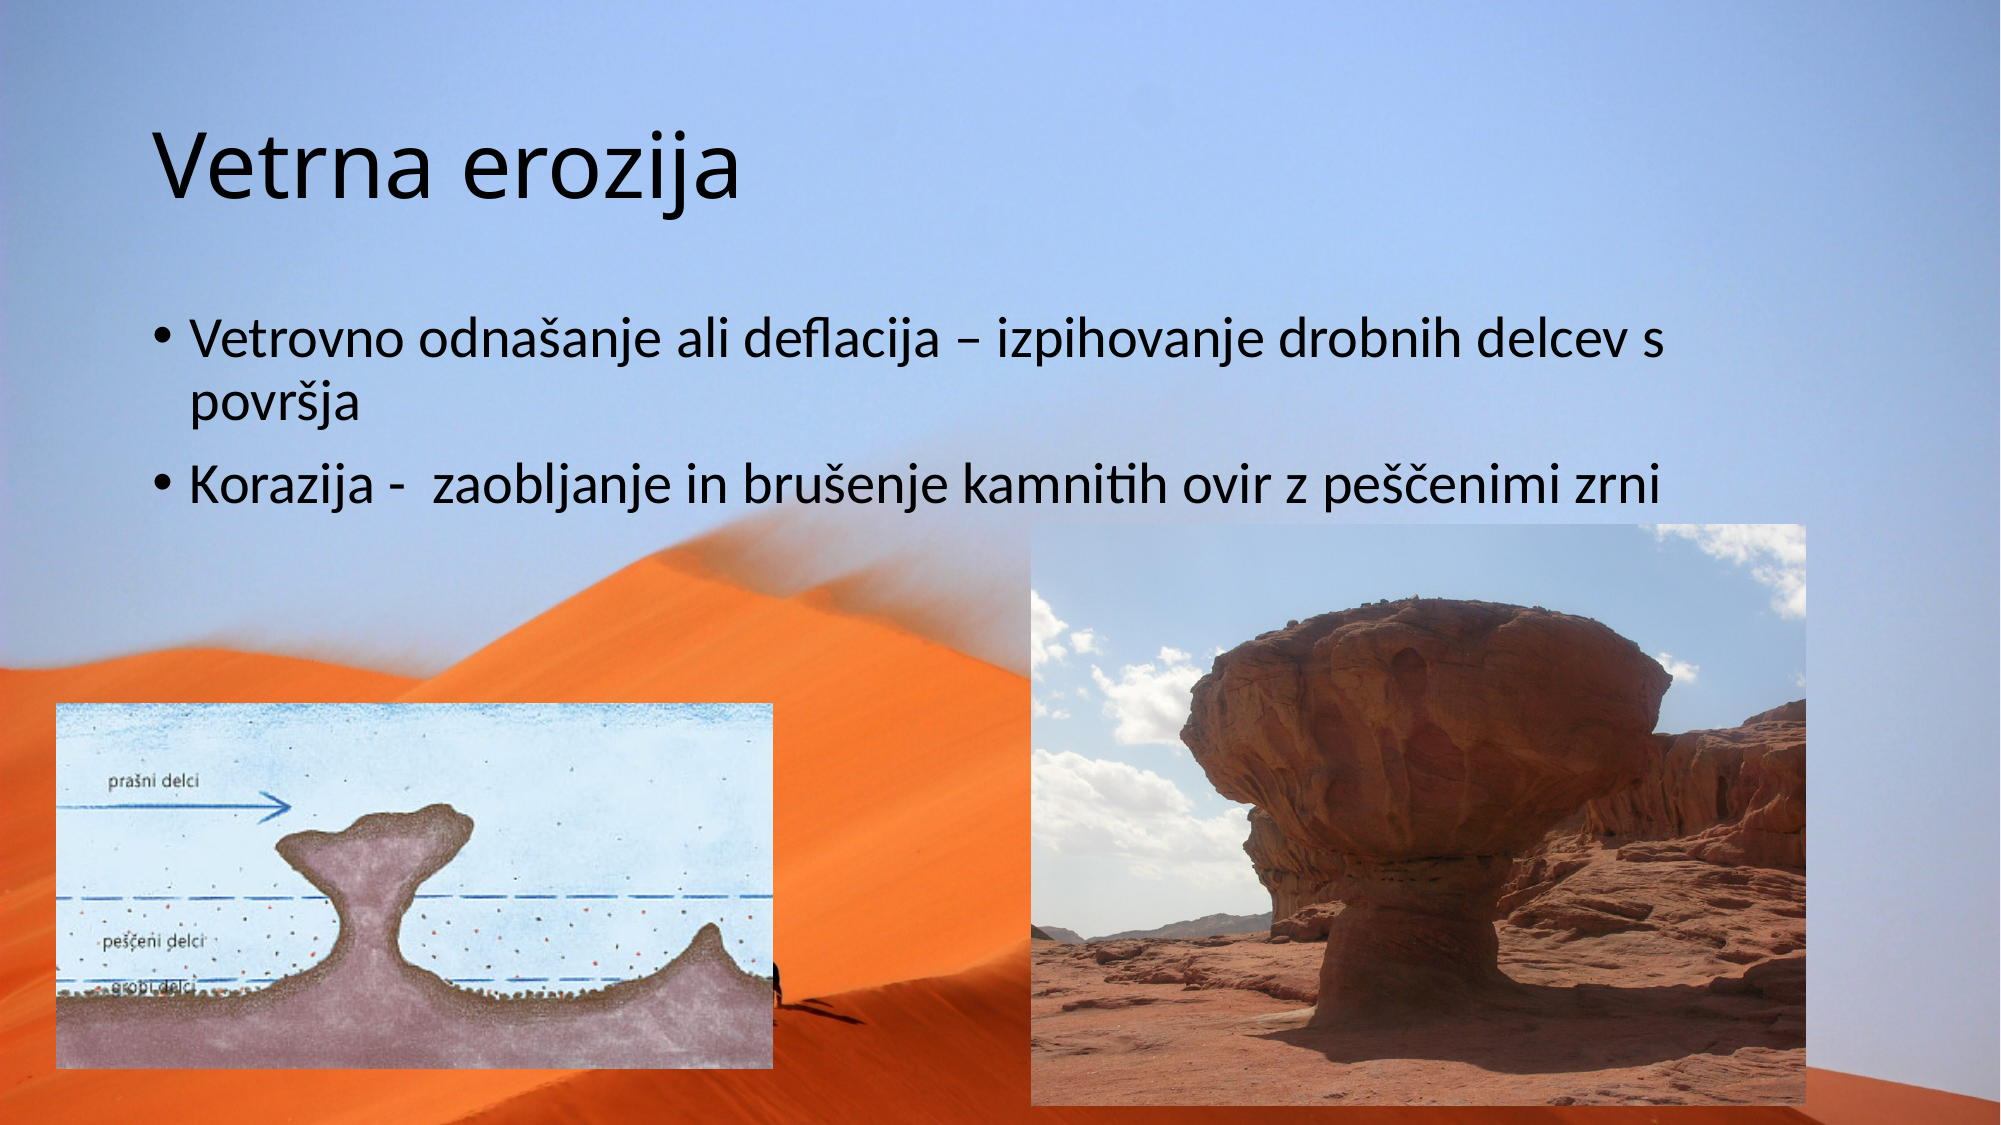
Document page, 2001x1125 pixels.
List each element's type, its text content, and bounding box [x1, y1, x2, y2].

list Vetrovno odnašanje ali deflacija – izpihovanje drobnih delcev s površja Korazija - zaobljanje in brušenje kamnitih ovir z peščenimi zrni [137, 299, 1863, 1014]
picture [0, 0, 2001, 1125]
title Vetrna erozija [137, 59, 1863, 278]
